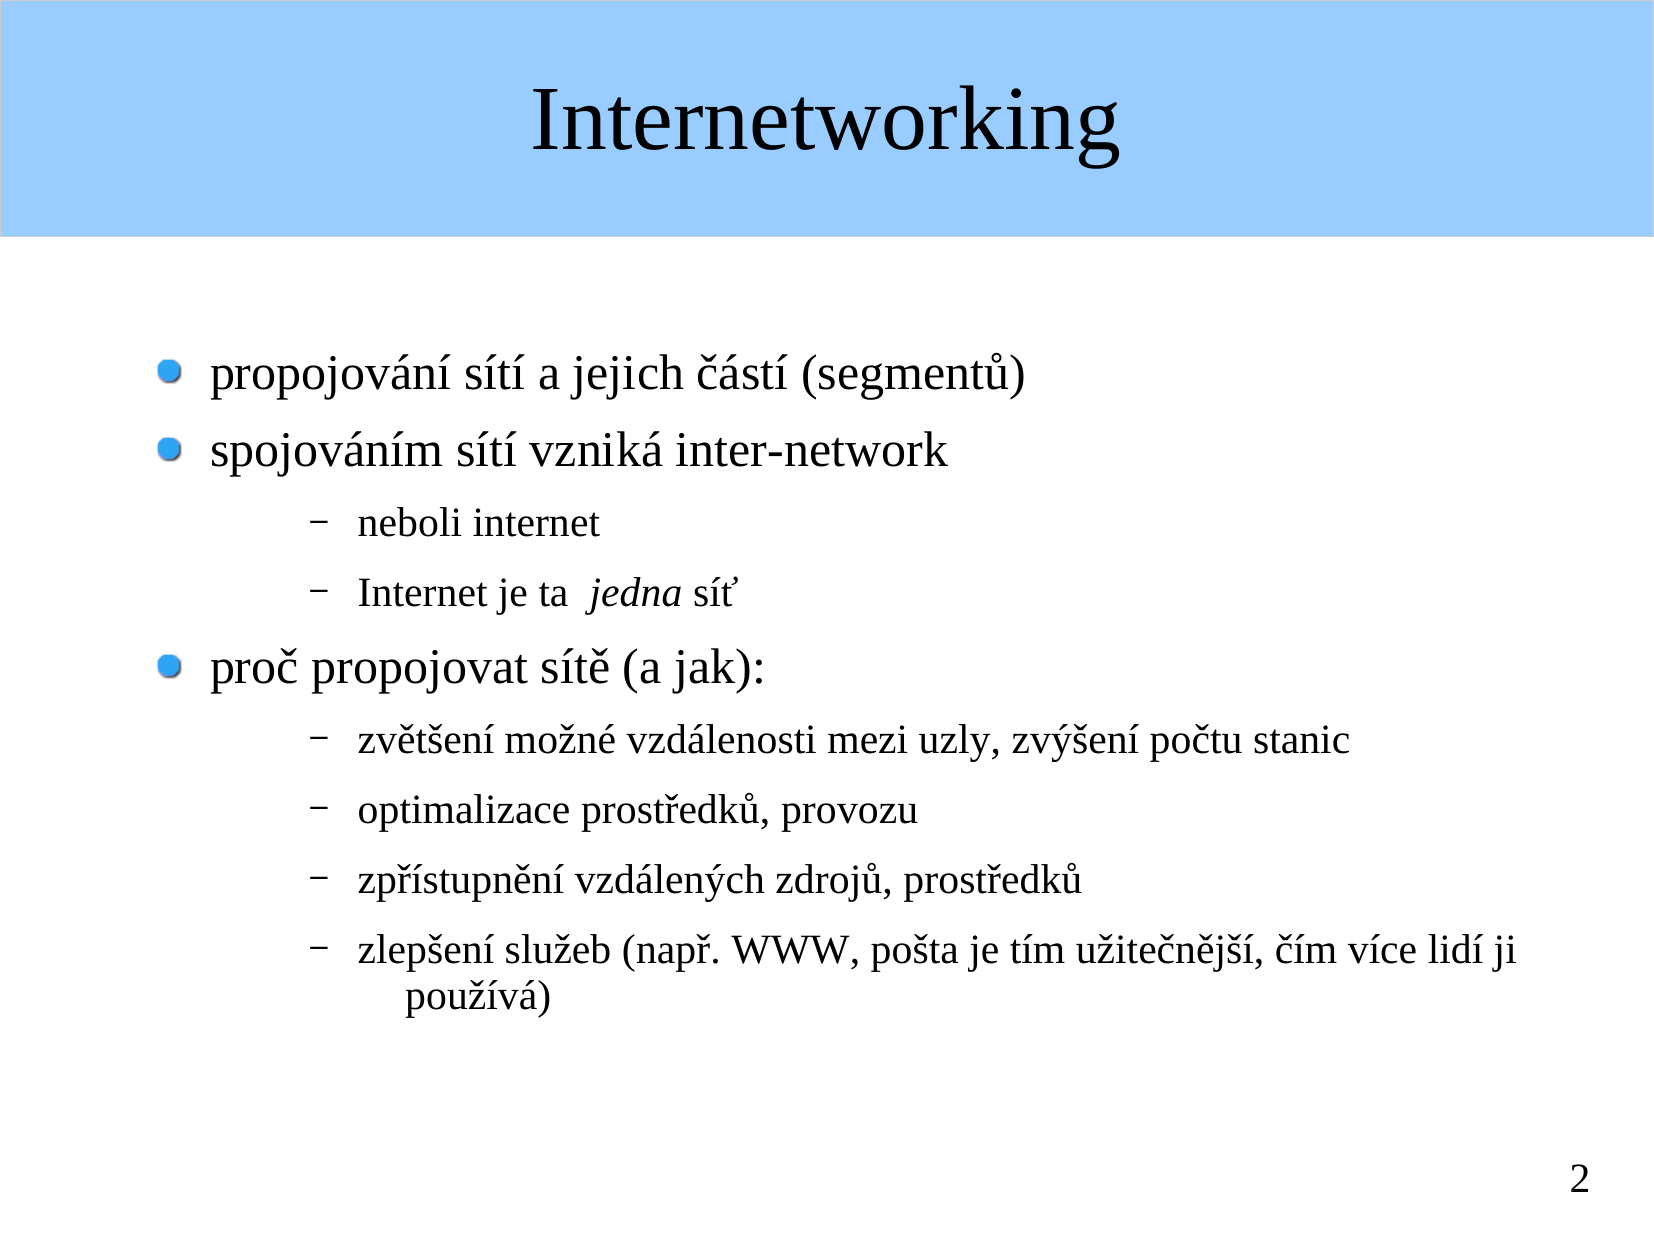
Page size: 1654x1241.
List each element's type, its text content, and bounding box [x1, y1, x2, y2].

list propojování sítí a jejich částí (segmentů) spojováním sítí vzniká inter-network neboli internet Internet je ta jedna síť proč propojovat sítě (a jak): zvětšení možné vzdálenosti mezi uzly, zvýšení počtu stanic optimalizace prostředků, provozu zpřístupnění vzdálených zdrojů, prostředků zlepšení služeb (např. WWW, pošta je tím užitečnější, čím více lidí ji používá) [121, 344, 1534, 1142]
title Internetworking [0, 0, 1654, 237]
